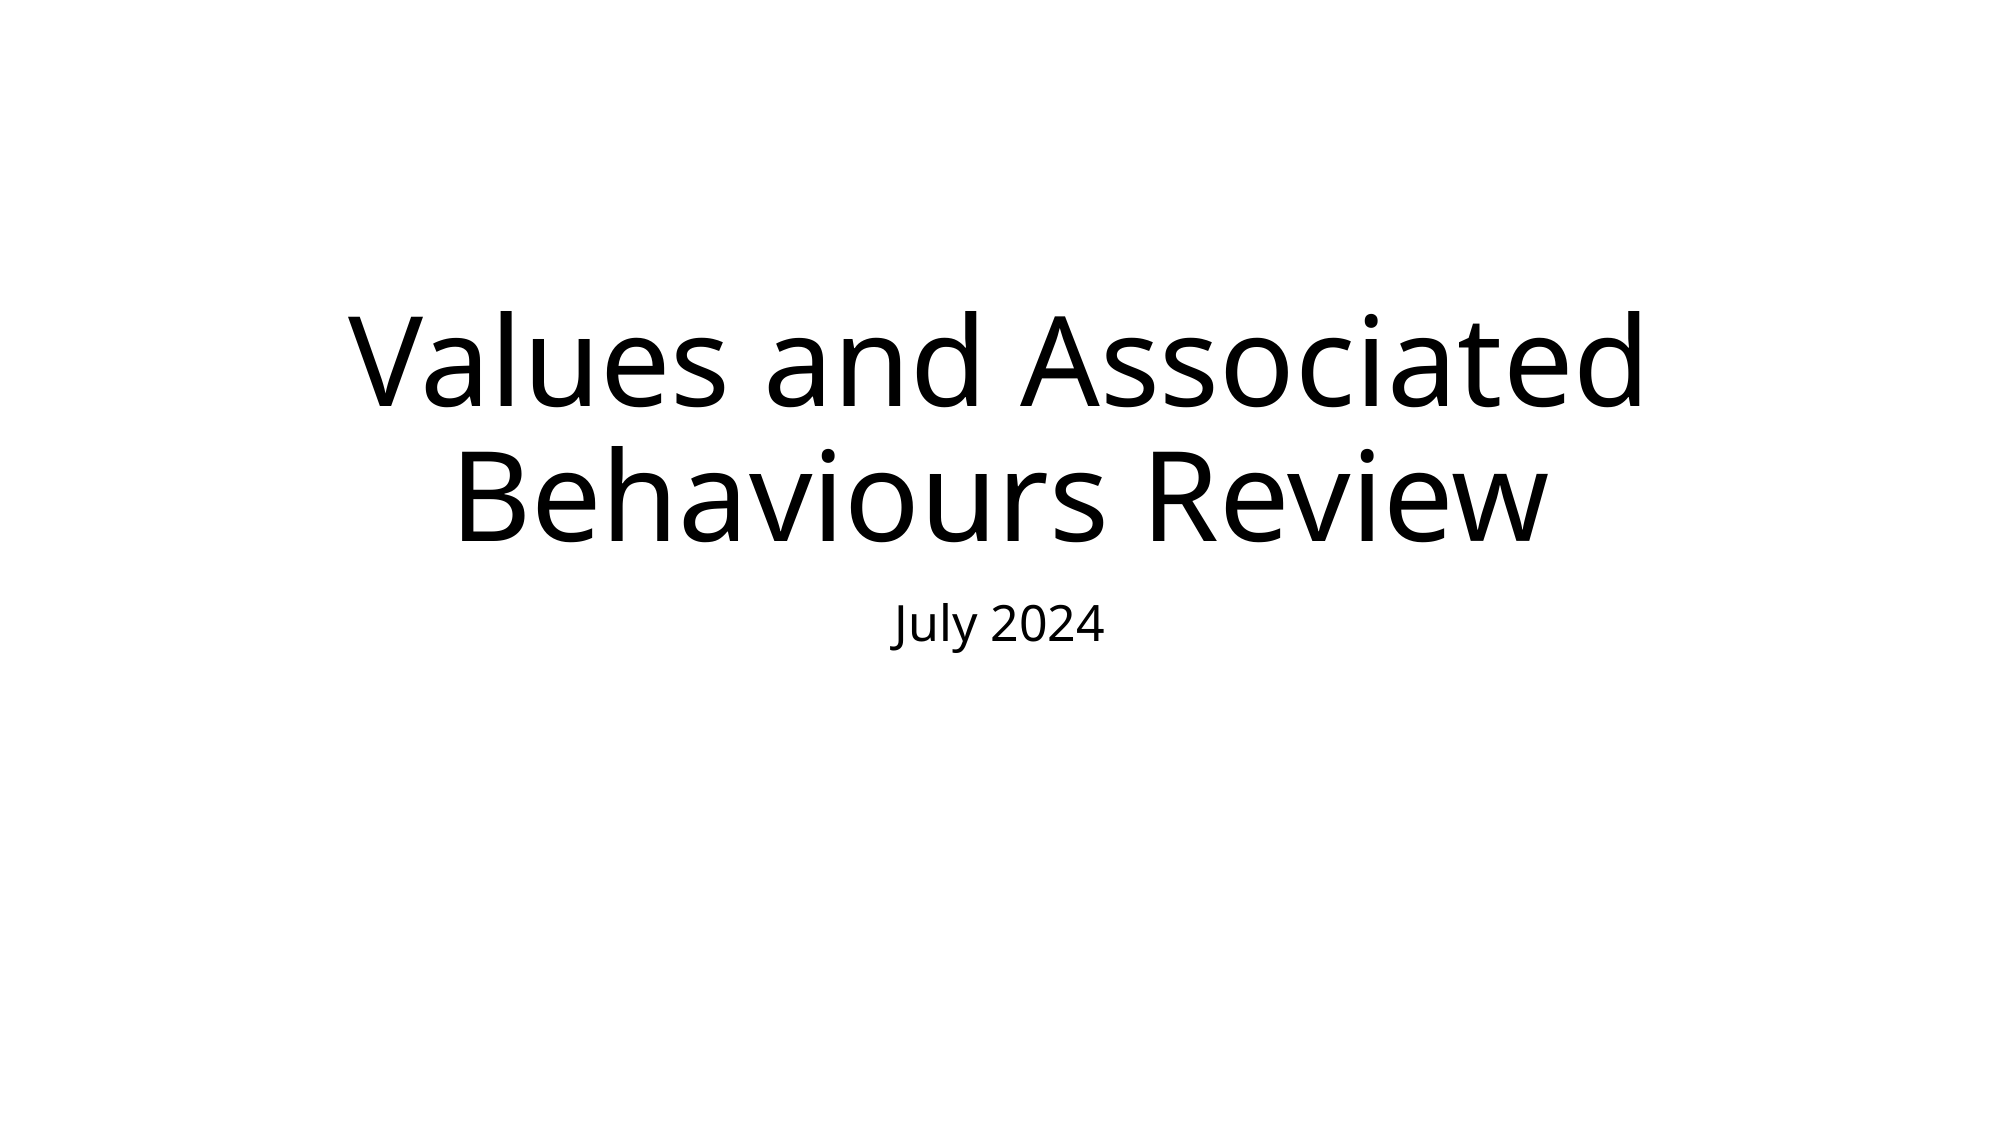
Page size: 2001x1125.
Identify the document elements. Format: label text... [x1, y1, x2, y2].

title Values and Associated Behaviours Review [249, 184, 1750, 576]
subtitle July 2024 [249, 590, 1750, 863]
